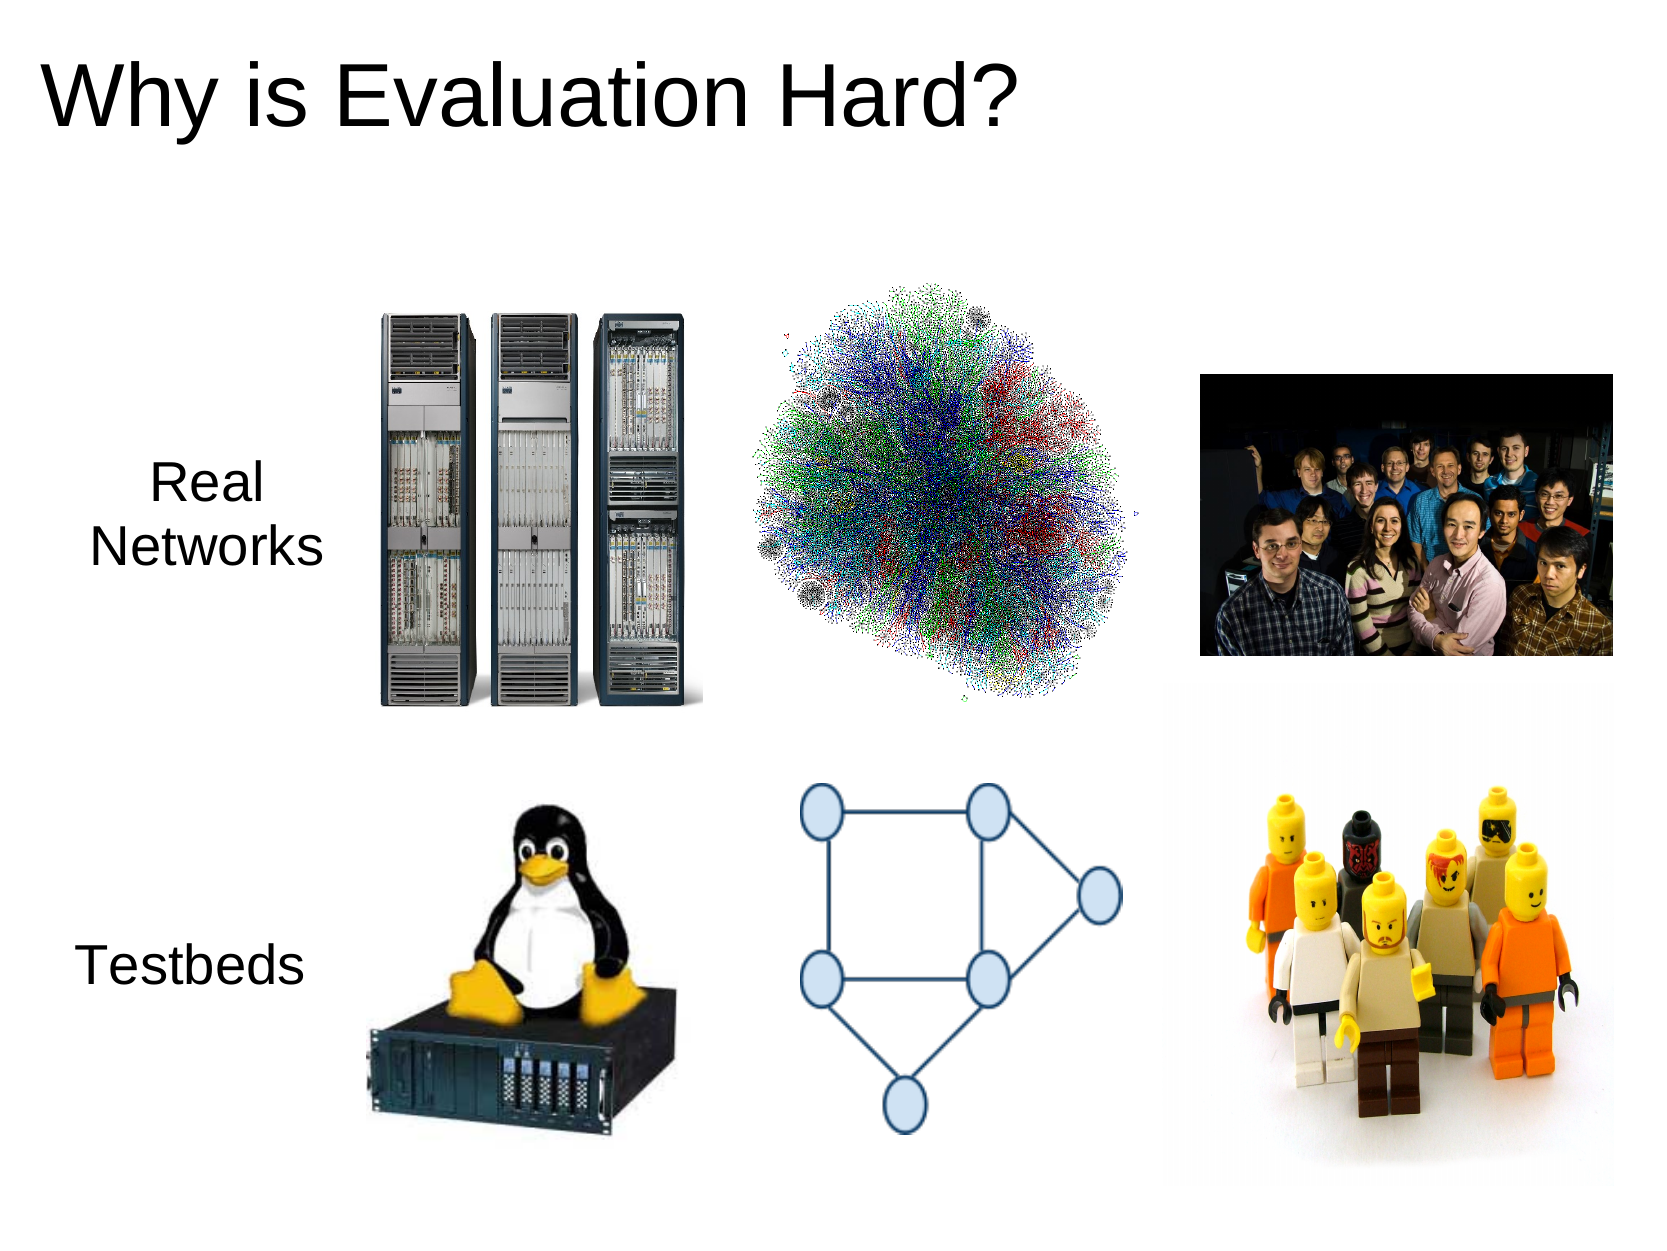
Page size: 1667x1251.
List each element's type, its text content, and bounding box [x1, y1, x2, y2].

picture [800, 783, 1123, 1135]
picture [1200, 374, 1613, 656]
picture [366, 299, 703, 724]
text_box Real Networks [40, 449, 374, 579]
picture [1162, 683, 1614, 1186]
text_box Testbeds [23, 933, 357, 998]
picture [750, 283, 1144, 702]
title Why is Evaluation Hard? [40, 50, 1627, 201]
picture [366, 800, 691, 1149]
